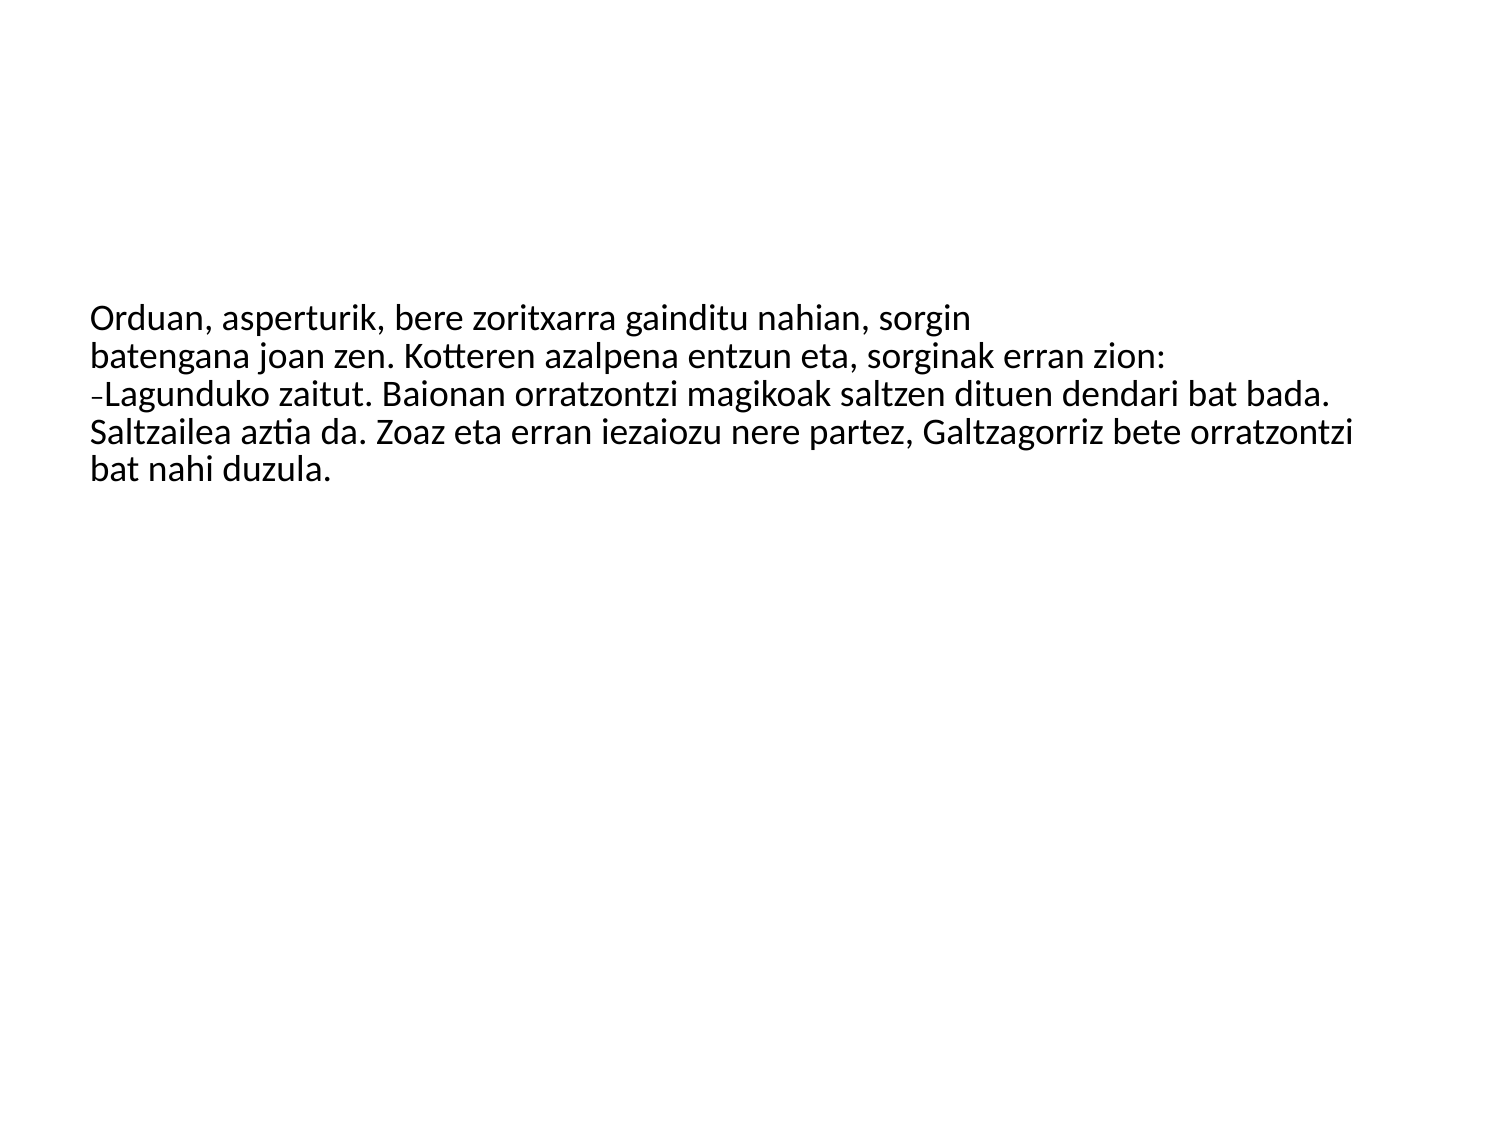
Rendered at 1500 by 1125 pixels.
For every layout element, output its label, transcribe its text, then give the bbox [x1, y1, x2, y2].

text_box Orduan, asperturik, bere zoritxarra gainditu nahian, sorgin batengana joan zen. Kotteren azalpena entzun eta, sorginak erran zion: –Lagunduko zaitut. Baionan orratzontzi magikoak saltzen dituen dendari bat bada. Saltzailea aztia da. Zoaz eta erran iezaiozu nere partez, Galtzagorriz bete orratzontzi bat nahi duzula. [75, 295, 1418, 544]
